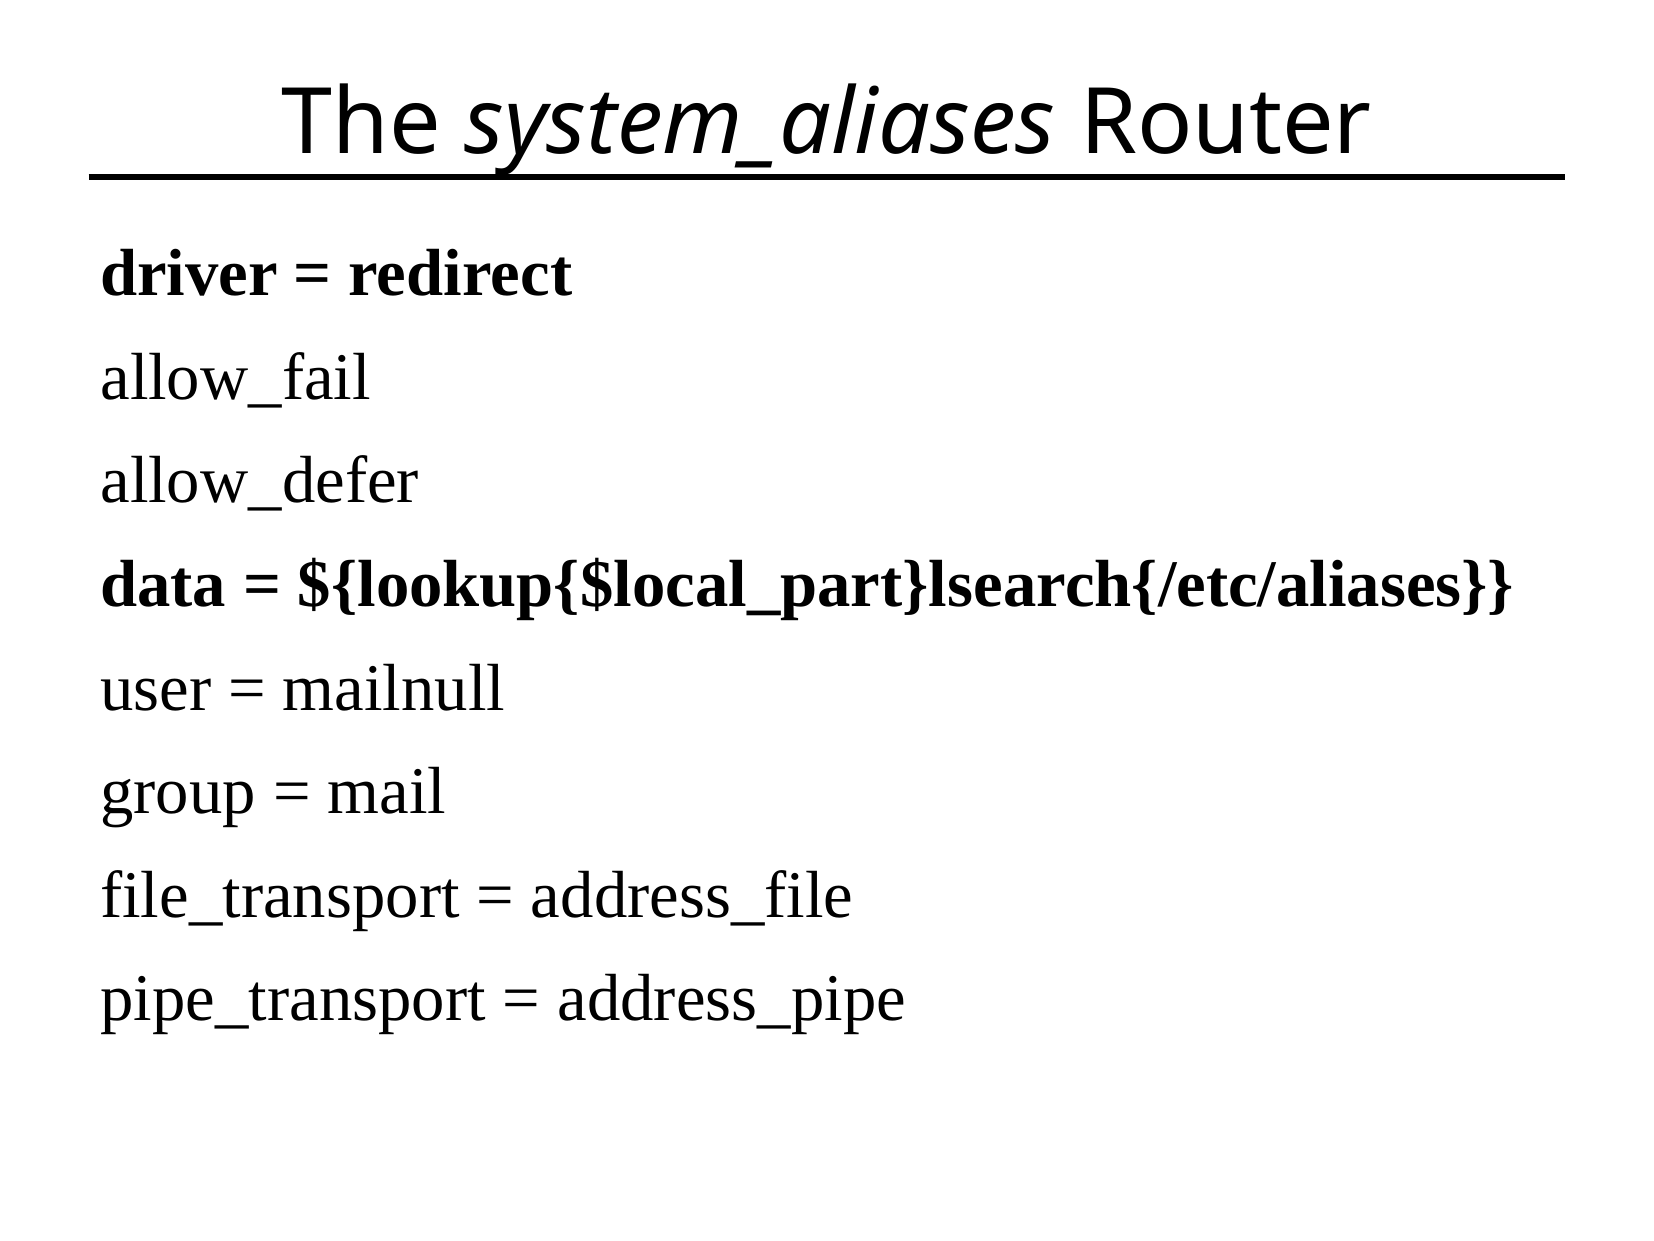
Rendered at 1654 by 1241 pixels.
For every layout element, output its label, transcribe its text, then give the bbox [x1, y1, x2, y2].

title The system_aliases Router [82, 29, 1571, 207]
list driver = redirect allow_fail allow_defer data = ${lookup{$local_part}lsearch{/etc/aliases}} user = mailnull group = mail file_transport = address_file pipe_transport = address_pipe [82, 236, 1571, 1123]
